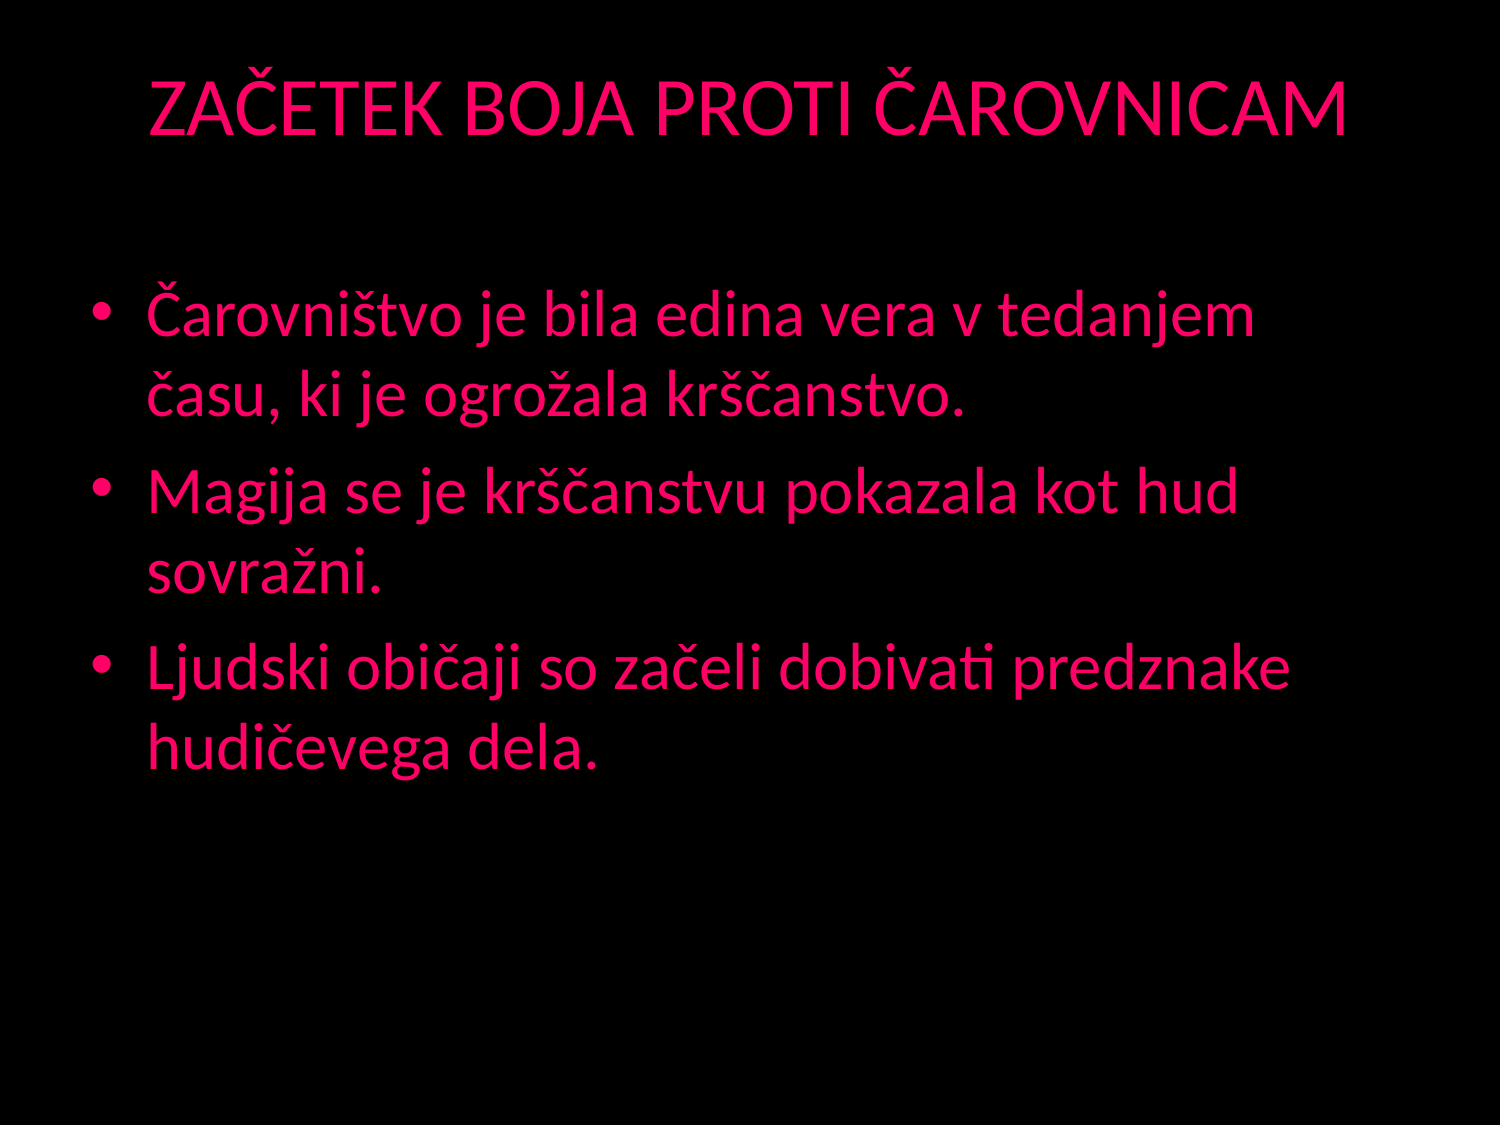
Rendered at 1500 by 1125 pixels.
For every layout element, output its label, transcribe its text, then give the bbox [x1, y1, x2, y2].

list Čarovništvo je bila edina vera v tedanjem času, ki je ogrožala krščanstvo. Magija se je krščanstvu pokazala kot hud sovražni. Ljudski običaji so začeli dobivati predznake hudičevega dela. [75, 262, 1425, 1005]
title ZAČETEK BOJA PROTI ČAROVNICAM [75, 45, 1425, 233]
